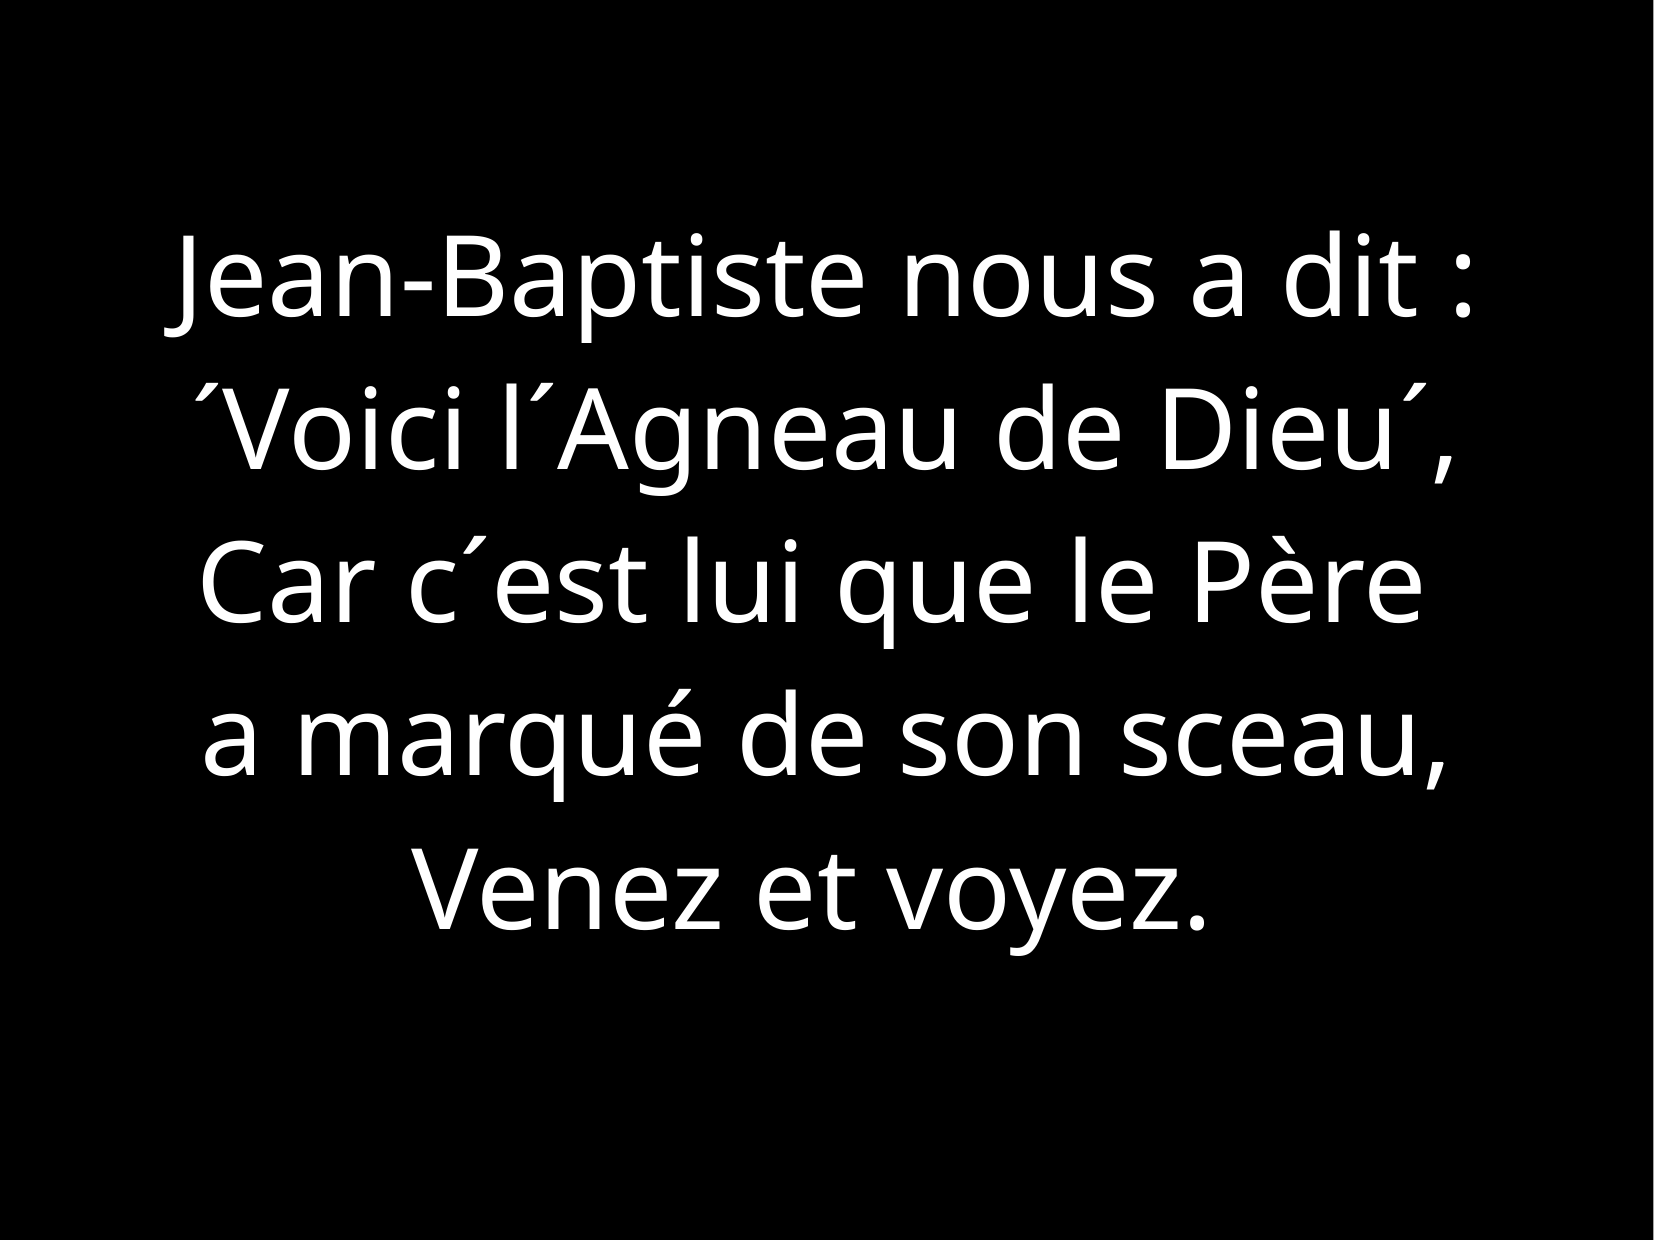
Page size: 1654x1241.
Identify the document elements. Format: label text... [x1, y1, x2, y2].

subtitle Jean-Baptiste nous a dit : ´Voici l´Agneau de Dieu´, Car c´est lui que le Père a marqué de son sceau, Venez et voyez. [82, 49, 1571, 1109]
